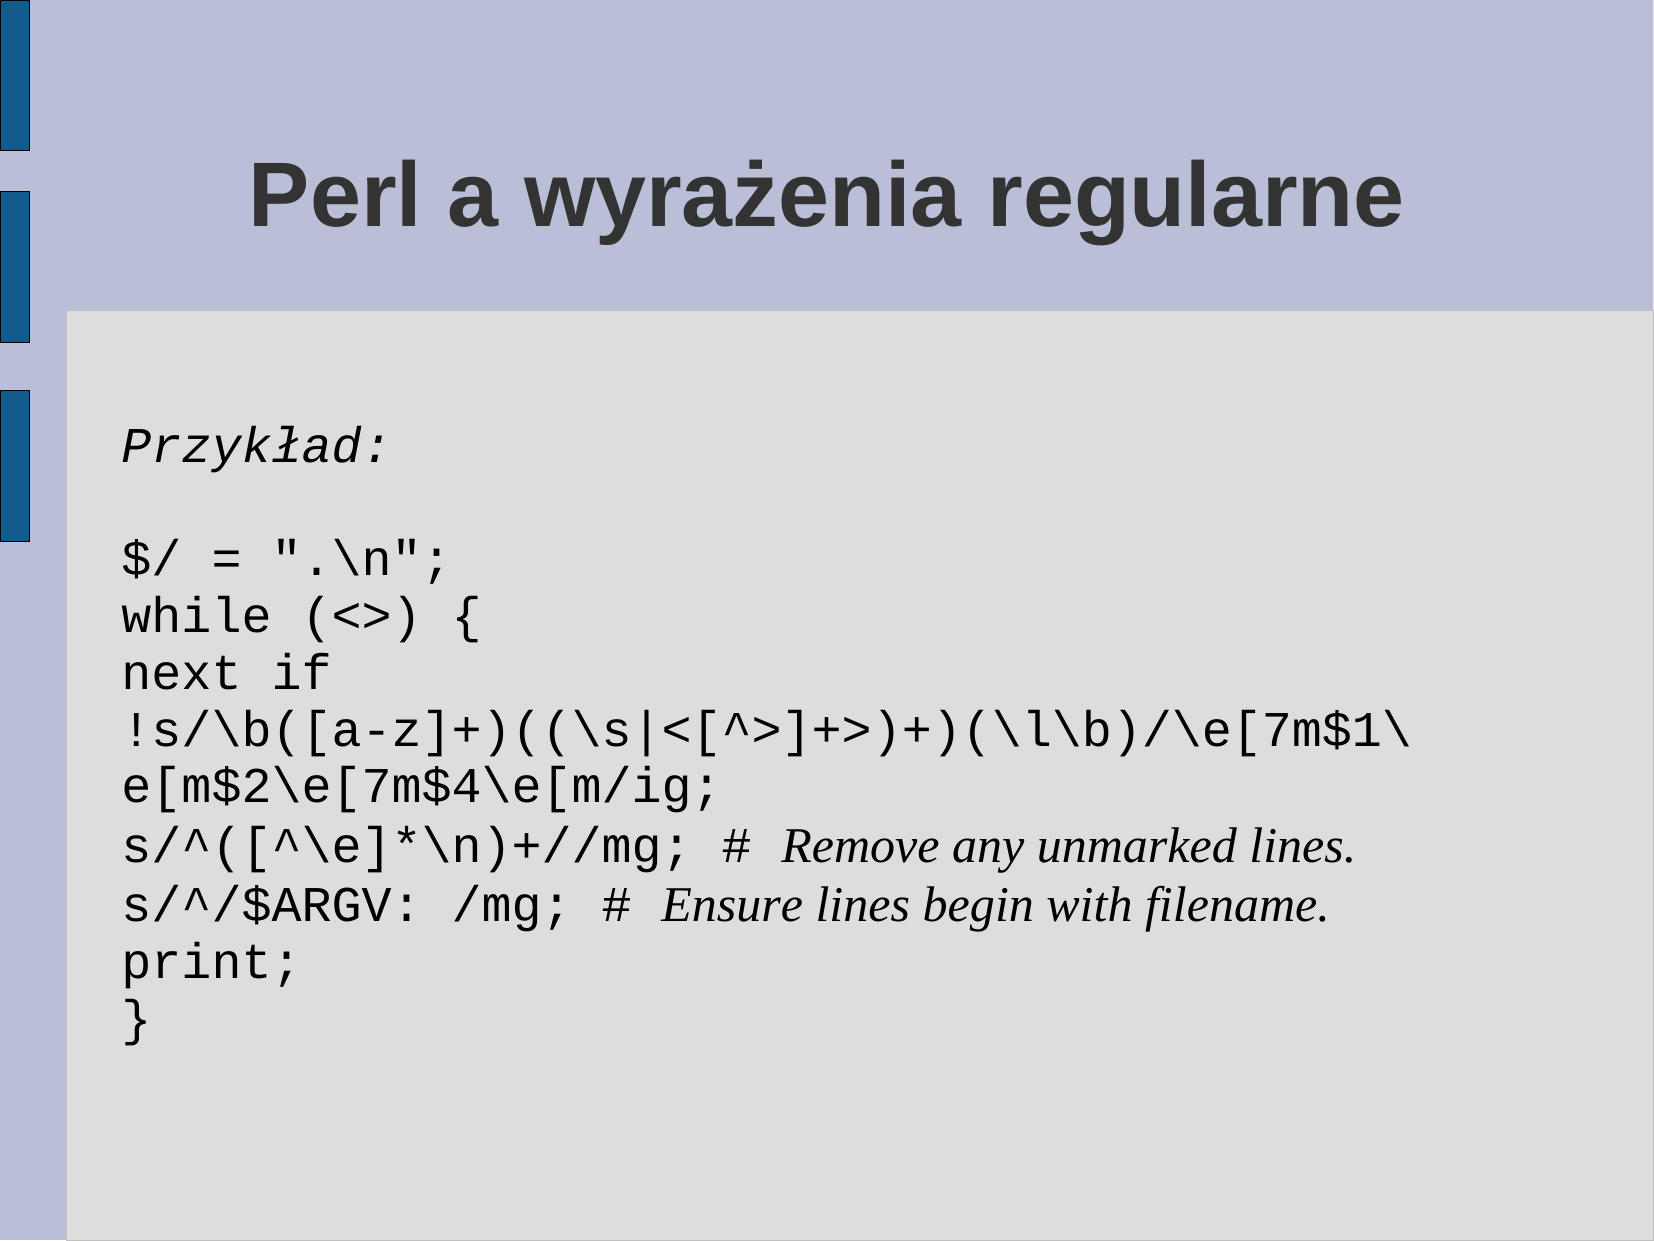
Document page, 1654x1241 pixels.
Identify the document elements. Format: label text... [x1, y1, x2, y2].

subtitle Przykład: $/ = ".\n"; while (<>) { next if !s/\b([a-z]+)((\s|<[^>]+>)+)(\l\b)/\e[7m$1\e[m$2\e[7m$4\e[m/ig; s/^([^\e]*\n)+//mg; # Remove any unmarked lines. s/^/$ARGV: /mg; # Ensure lines begin with filename. print; } [121, 352, 1534, 1119]
title Perl a wyrażenia regularne [121, 98, 1534, 291]
